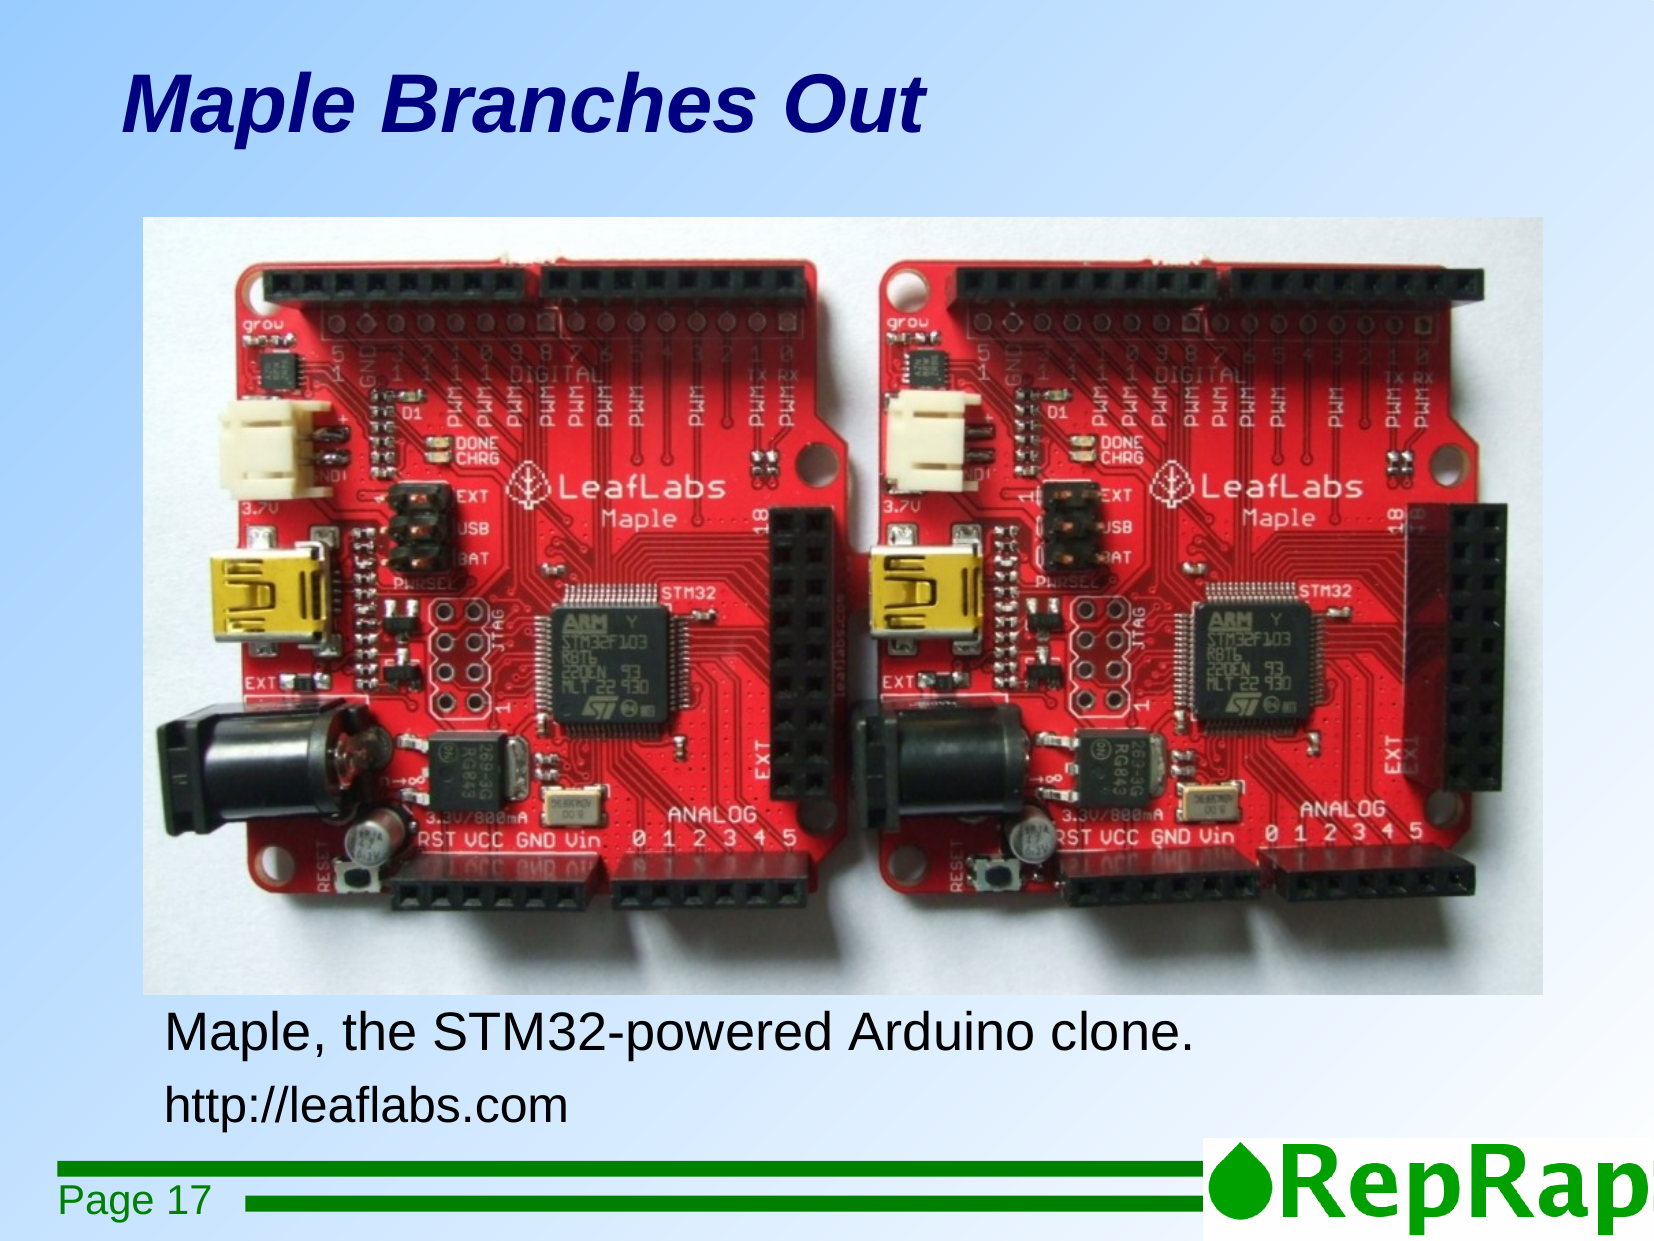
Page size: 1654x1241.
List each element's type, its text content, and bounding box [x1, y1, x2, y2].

text_box http://leaflabs.com [163, 1077, 696, 1134]
text_box Maple, the STM32-powered Arduino clone. [164, 1001, 1556, 1147]
picture [143, 217, 1543, 995]
title Maple Branches Out [121, 0, 1534, 208]
picture [1203, 1138, 1654, 1241]
